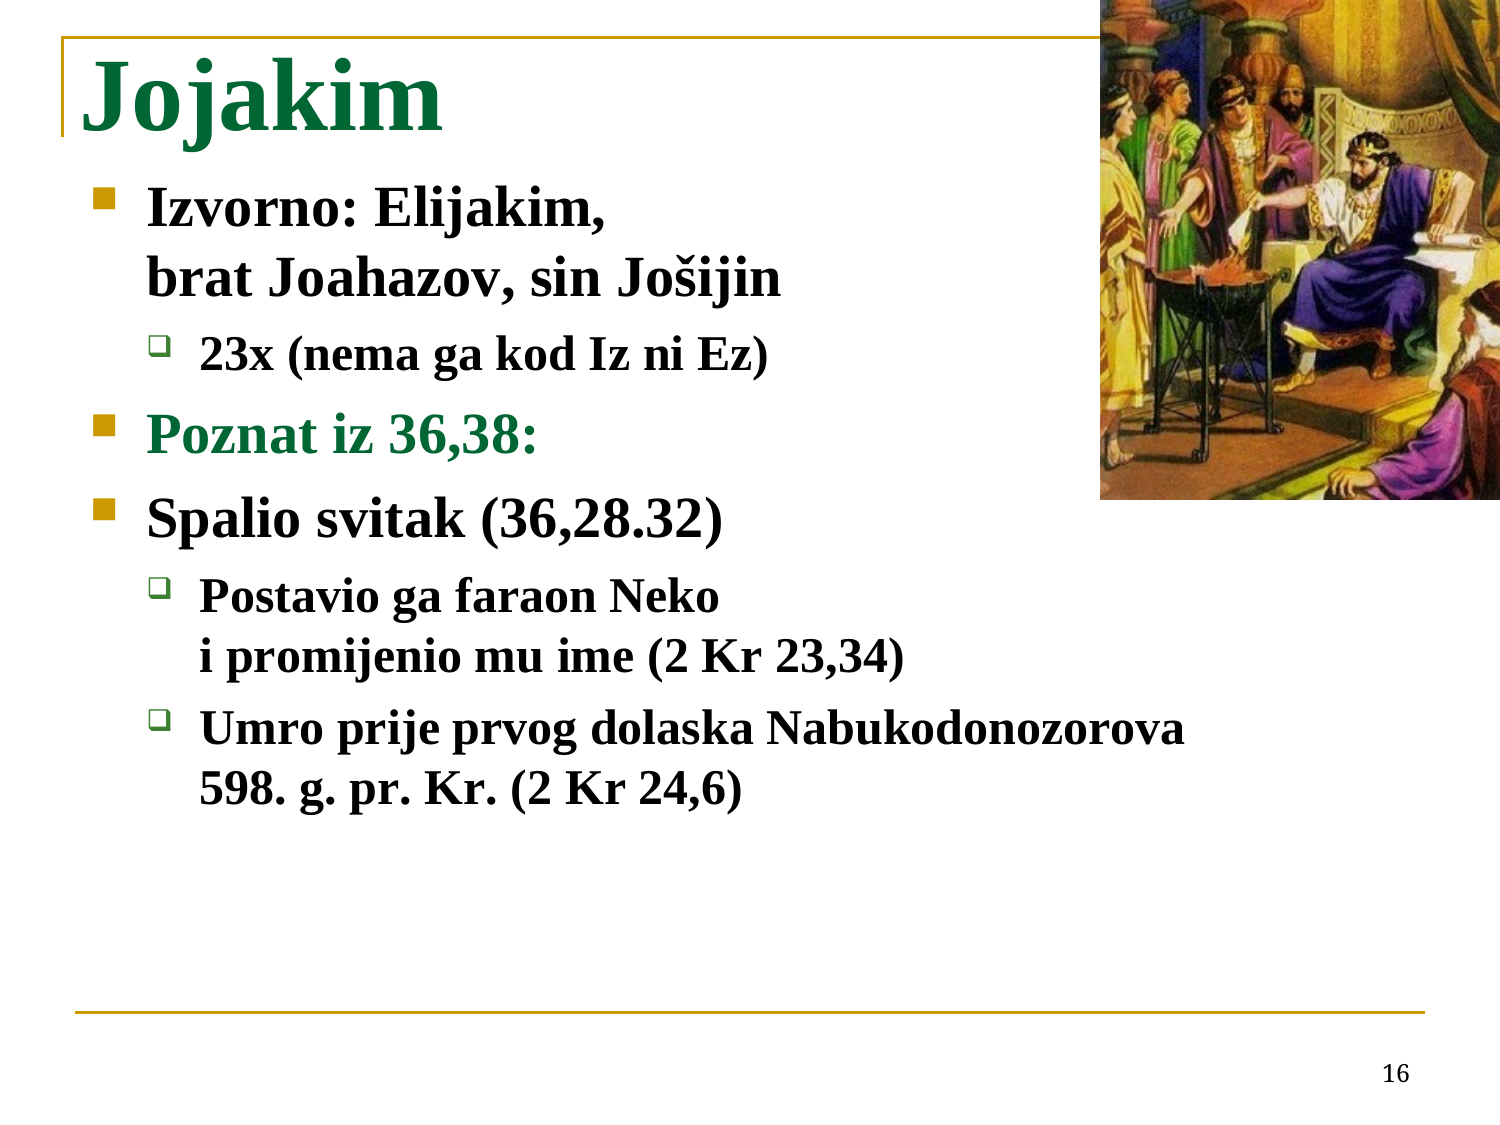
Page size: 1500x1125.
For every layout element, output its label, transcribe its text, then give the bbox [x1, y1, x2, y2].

text_box <number> [1074, 1024, 1426, 1100]
list Izvorno: Elijakim, brat Joahazov, sin Jošijin 23x (nema ga kod Iz ni Ez) Poznat iz 36,38: Spalio svitak (36,28.32) Postavio ga faraon Neko i promijenio mu ime (2 Kr 23,34) Umro prije prvog dolaska Nabukodonozorova 598. g. pr. Kr. (2 Kr 24,6) [74, 160, 1424, 1012]
picture [1100, 0, 1500, 501]
title Jojakim [64, 19, 1100, 206]
